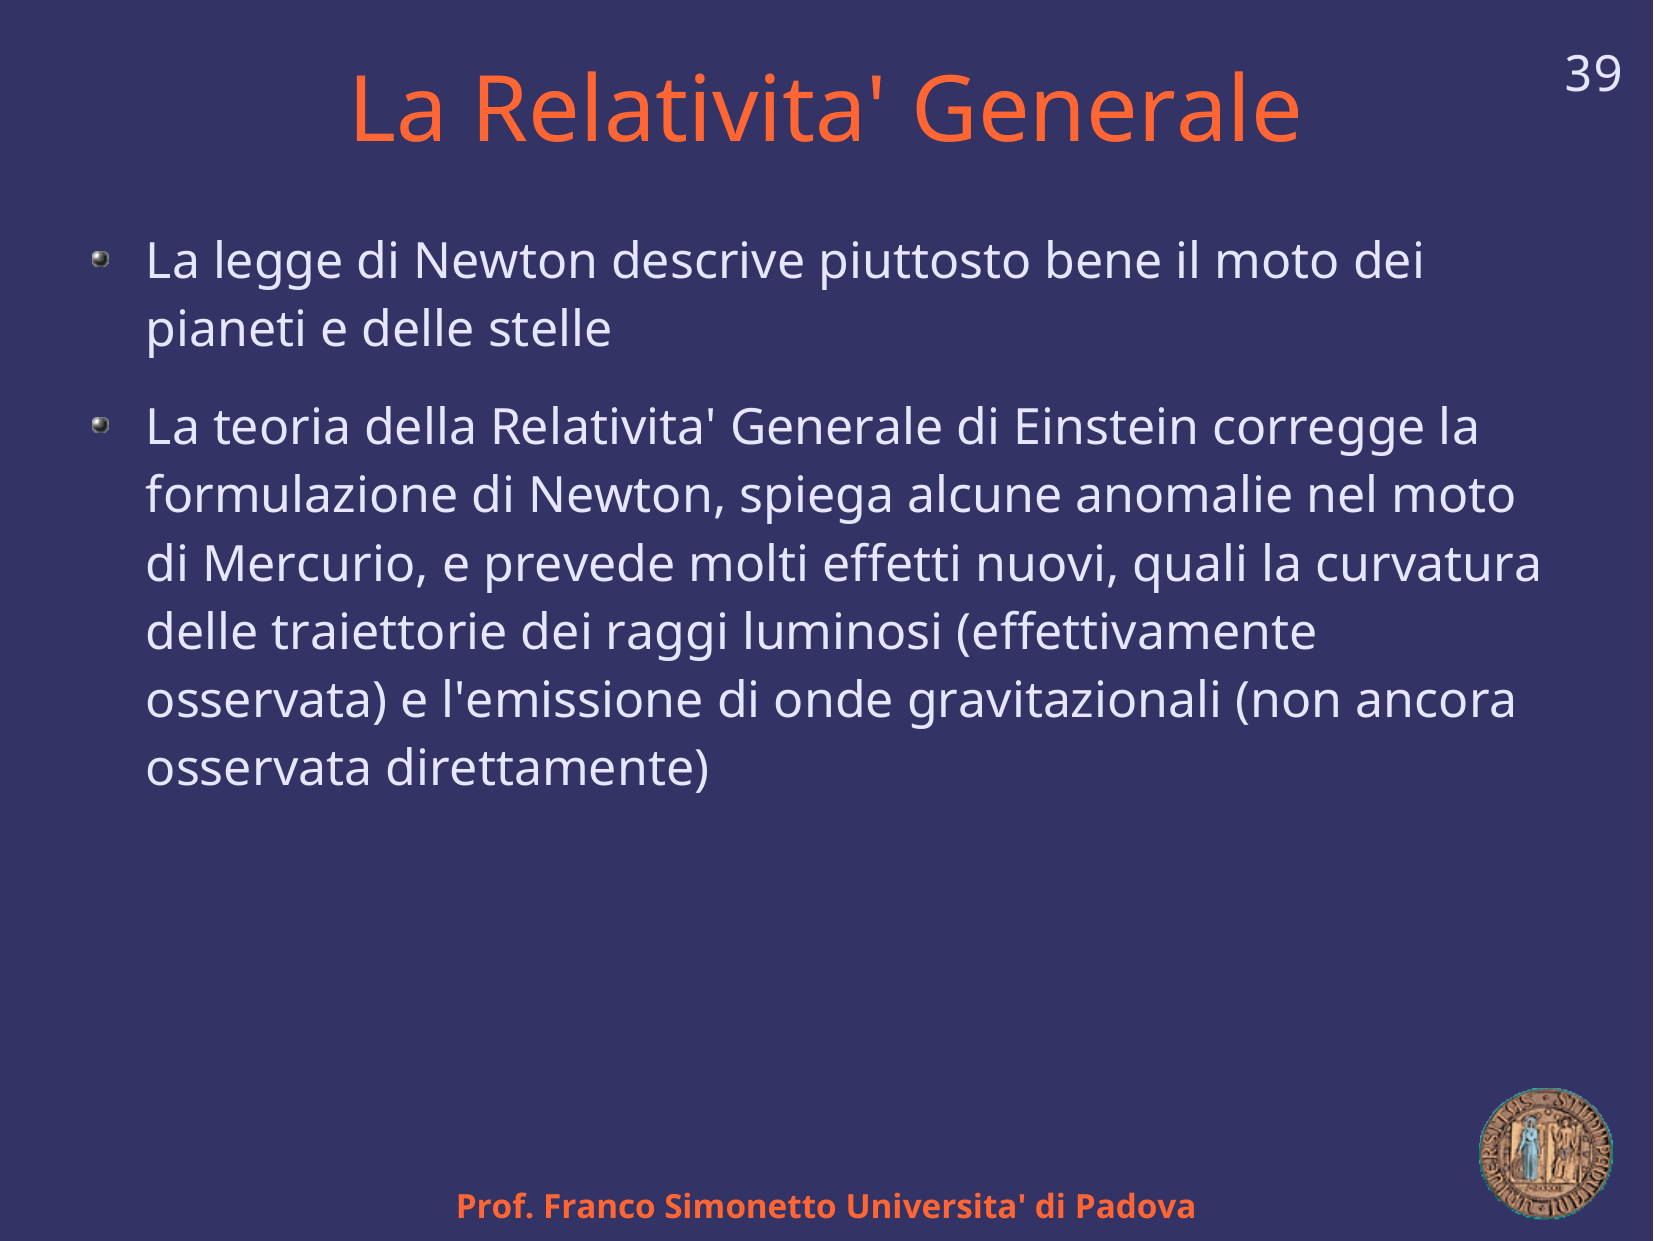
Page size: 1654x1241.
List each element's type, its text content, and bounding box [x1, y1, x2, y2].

picture [1479, 1087, 1613, 1221]
list La legge di Newton descrive piuttosto bene il moto dei pianeti e delle stelle La teoria della Relativita' Generale di Einstein corregge la formulazione di Newton, spiega alcune anomalie nel moto di Mercurio, e prevede molti effetti nuovi, quali la curvatura delle traiettorie dei raggi luminosi (effettivamente osservata) e l'emissione di onde gravitazionali (non ancora osservata direttamente) [75, 225, 1563, 1119]
title La Relativita' Generale [82, 55, 1571, 156]
